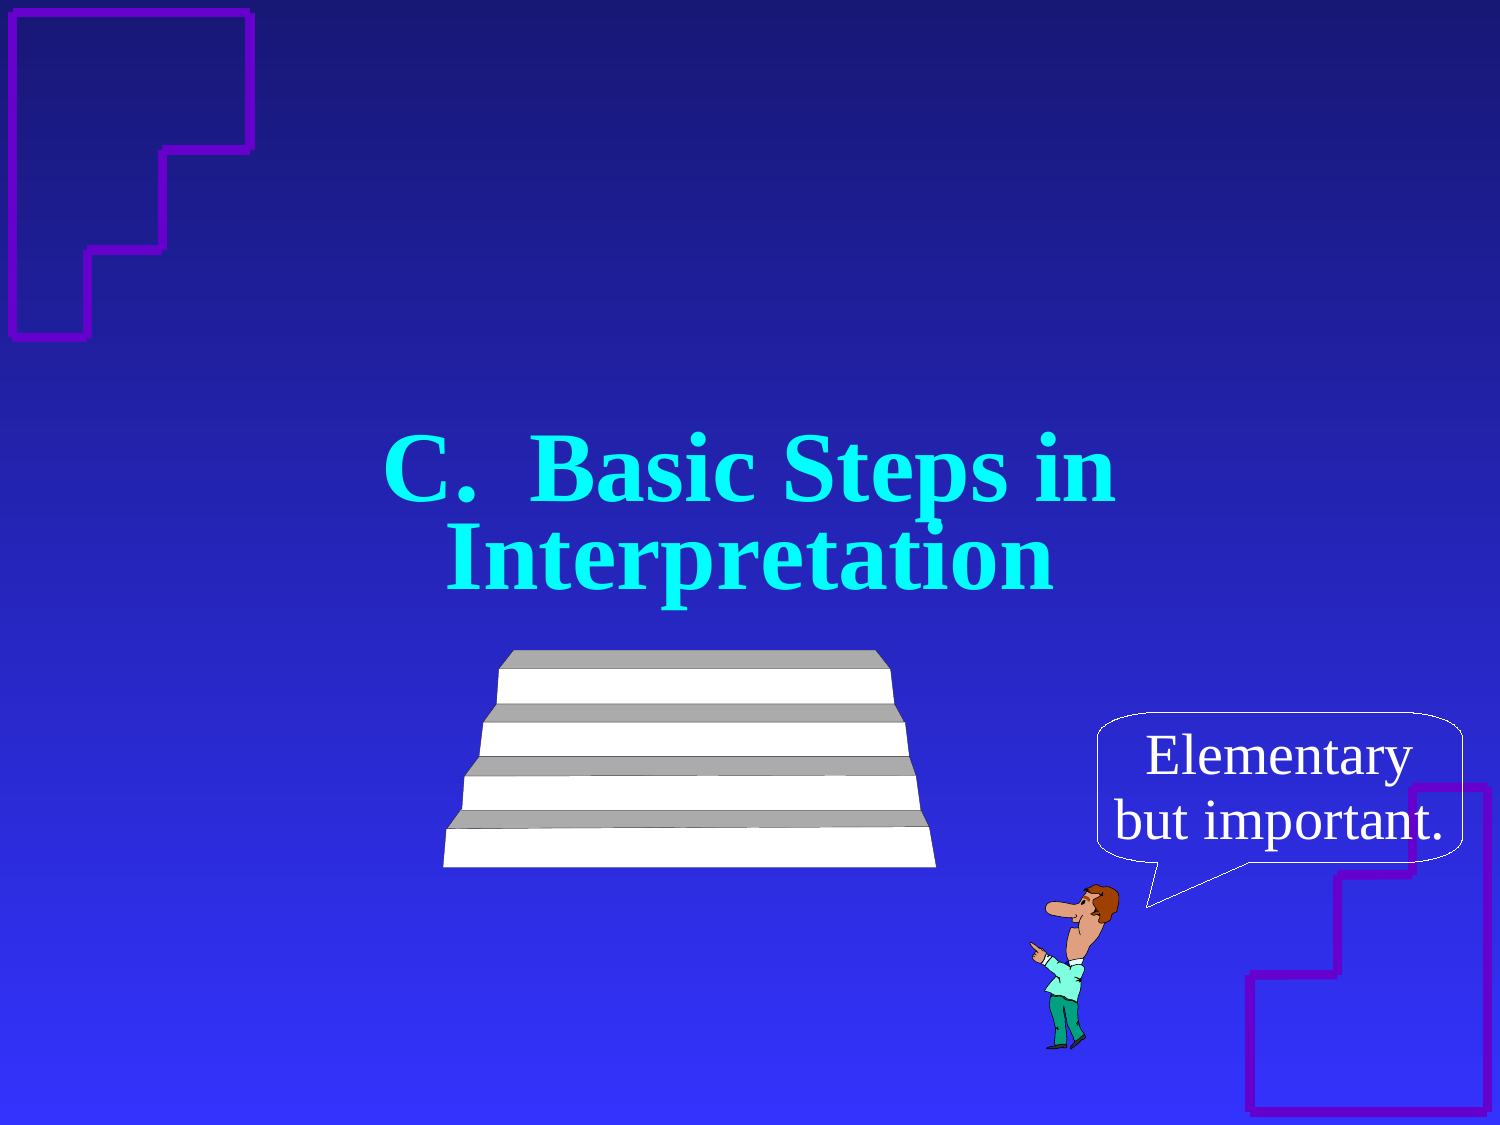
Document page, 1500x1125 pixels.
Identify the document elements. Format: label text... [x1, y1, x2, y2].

text_box Elementary but important. [1097, 712, 1463, 908]
chart [1029, 884, 1120, 1050]
picture [442, 650, 937, 868]
title C. Basic Steps in Interpretation [112, 411, 1388, 626]
